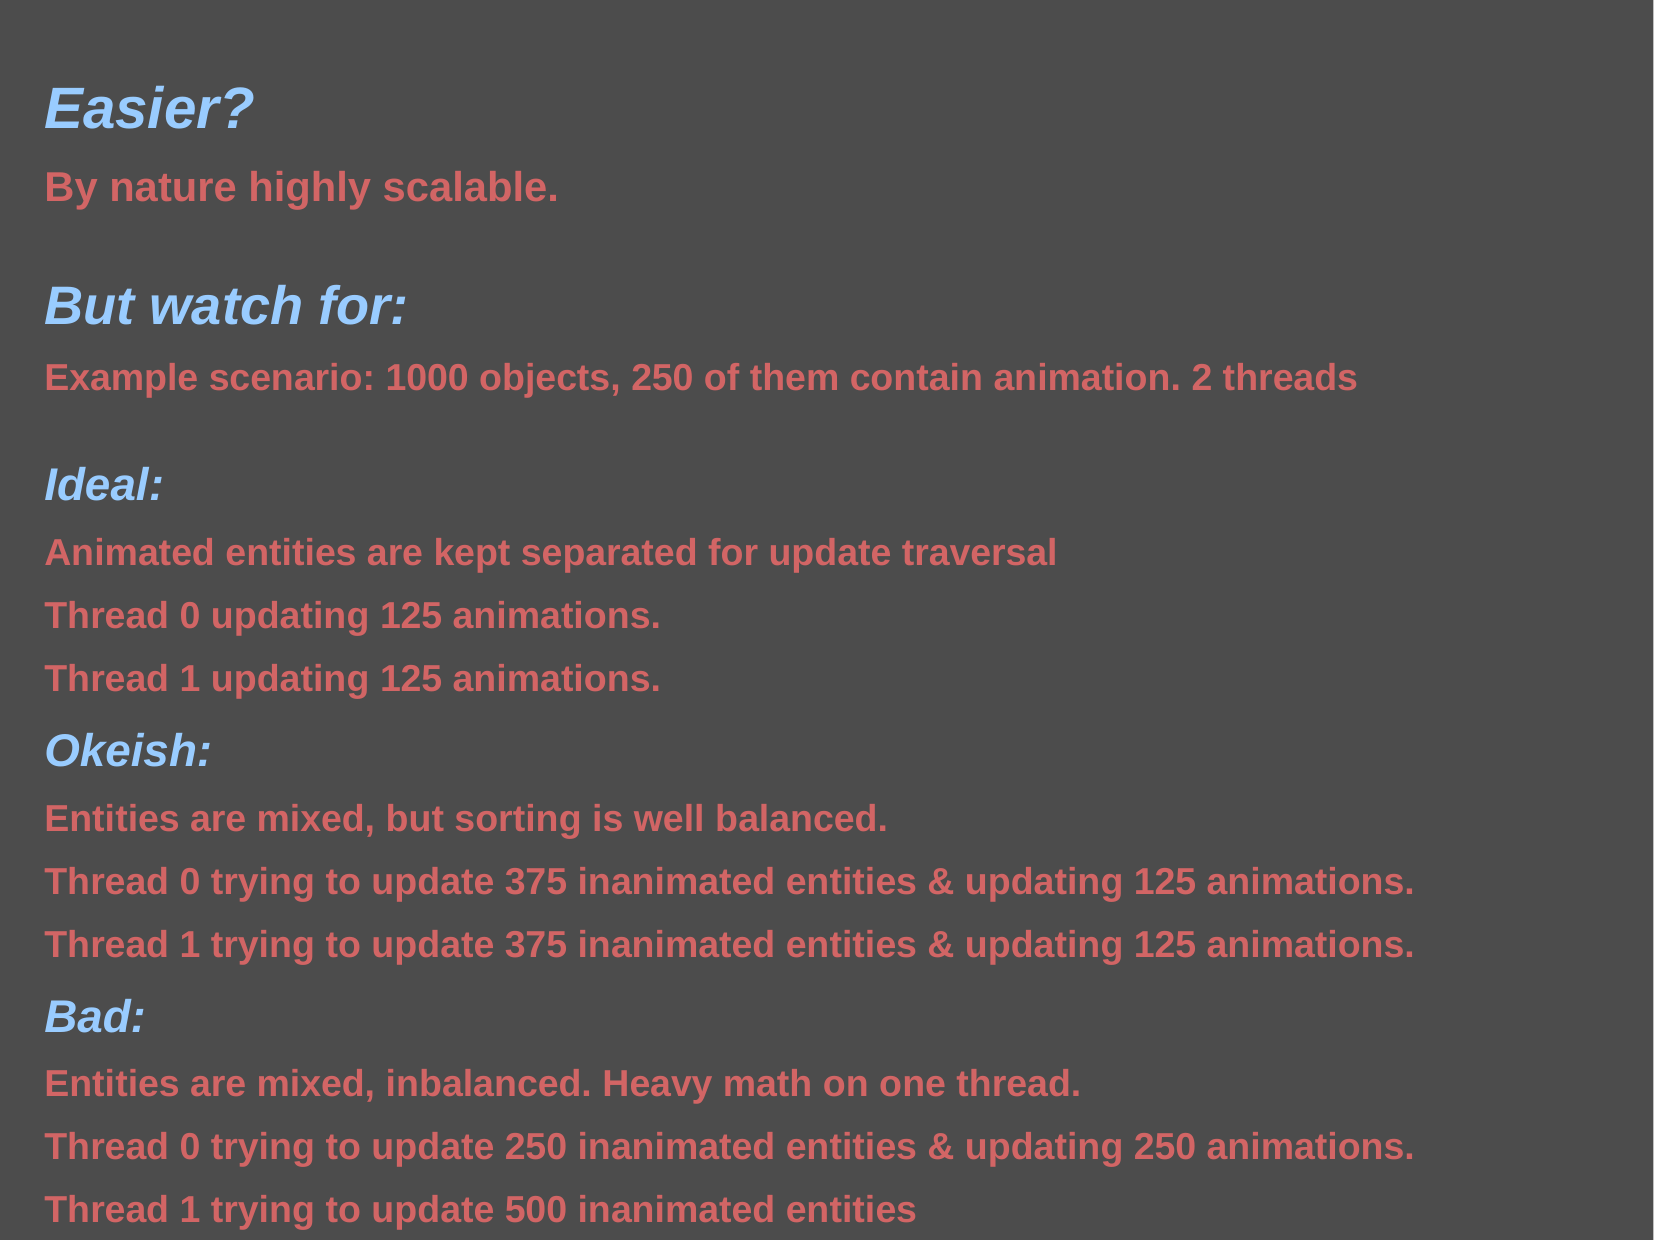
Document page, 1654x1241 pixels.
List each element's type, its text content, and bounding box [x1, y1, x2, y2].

text_box Easier? By nature highly scalable. But watch for: Example scenario: 1000 objects, 250 of them contain animation. 2 threads Ideal: Animated entities are kept separated for update traversal Thread 0 updating 125 animations. Thread 1 updating 125 animations. Okeish: Entities are mixed, but sorting is well balanced. Thread 0 trying to update 375 inanimated entities & updating 125 animations. Thread 1 trying to update 375 inanimated entities & updating 125 animations. Bad: Entities are mixed, inbalanced. Heavy math on one thread. Thread 0 trying to update 250 inanimated entities & updating 250 animations. Thread 1 trying to update 500 inanimated entities [29, 35, 1625, 1233]
